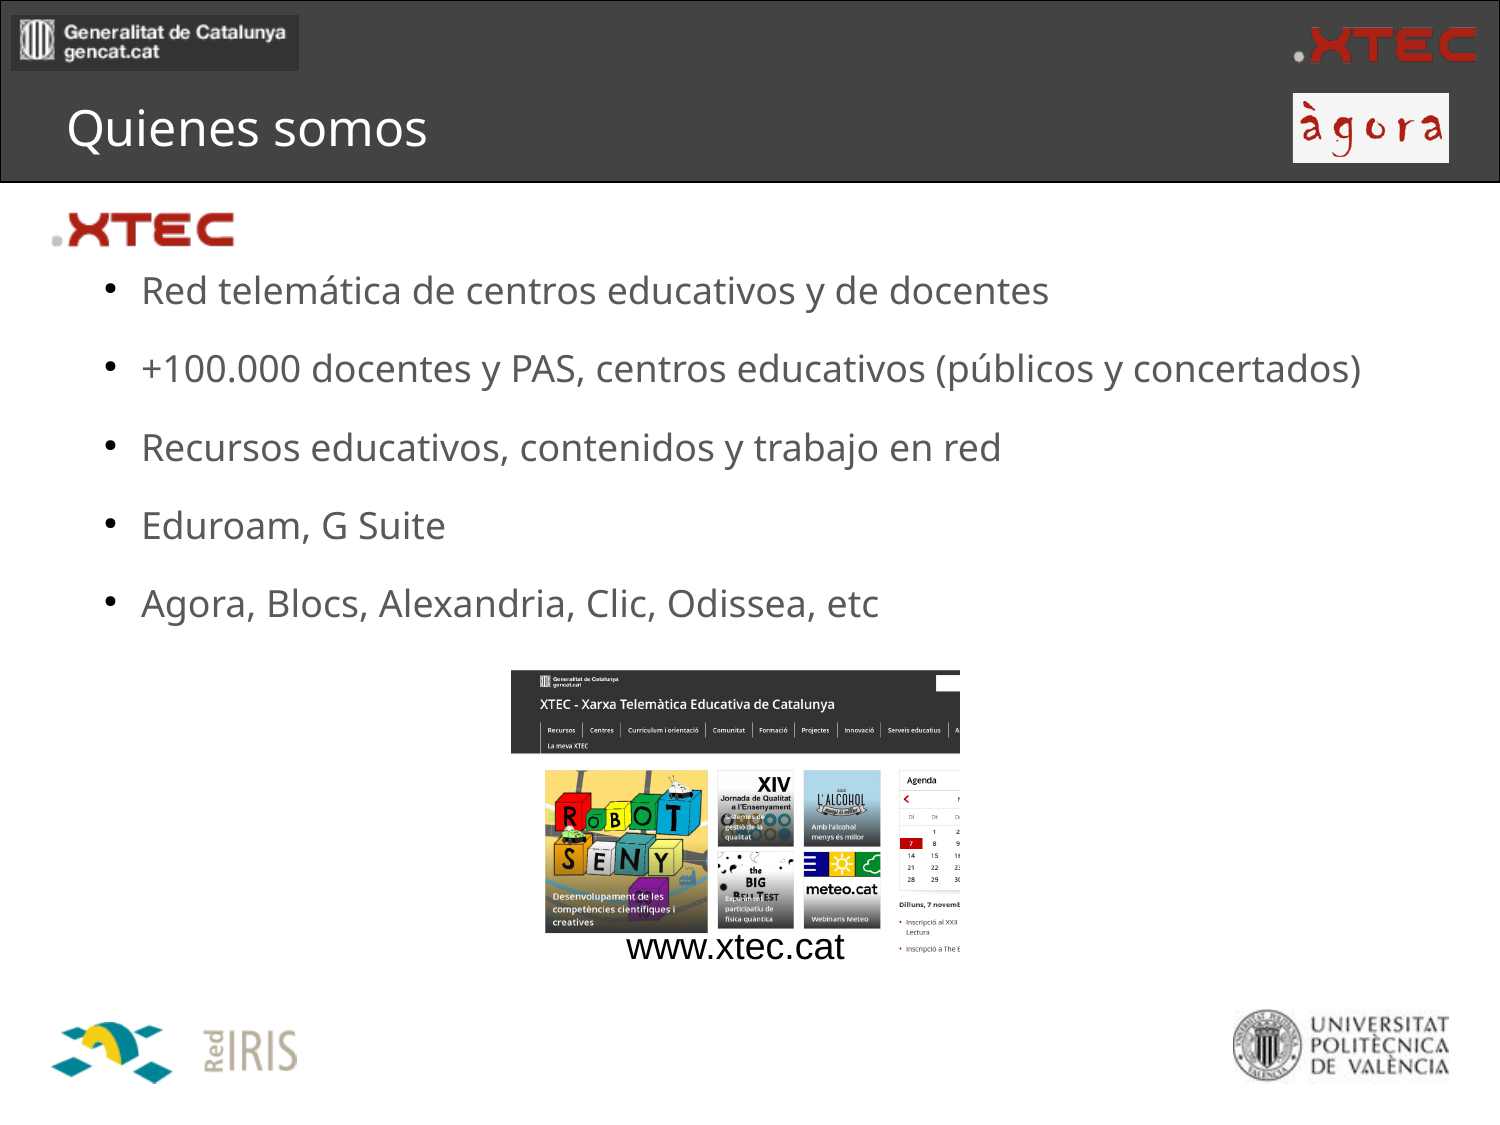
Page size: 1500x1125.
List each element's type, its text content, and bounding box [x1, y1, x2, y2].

picture [51, 1022, 297, 1084]
picture [51, 208, 238, 251]
picture [11, 15, 299, 71]
title Quienes somos [51, 81, 1449, 207]
list Red telemática de centros educativos y de docentes +100.000 docentes y PAS, centros educativos (públicos y concertados) Recursos educativos, contenidos y trabajo en red Eduroam, G Suite Agora, Blocs, Alexandria, Clic, Odissea, etc [51, 252, 1449, 1000]
picture [1293, 23, 1480, 67]
picture [511, 670, 961, 976]
picture [1233, 1009, 1449, 1084]
